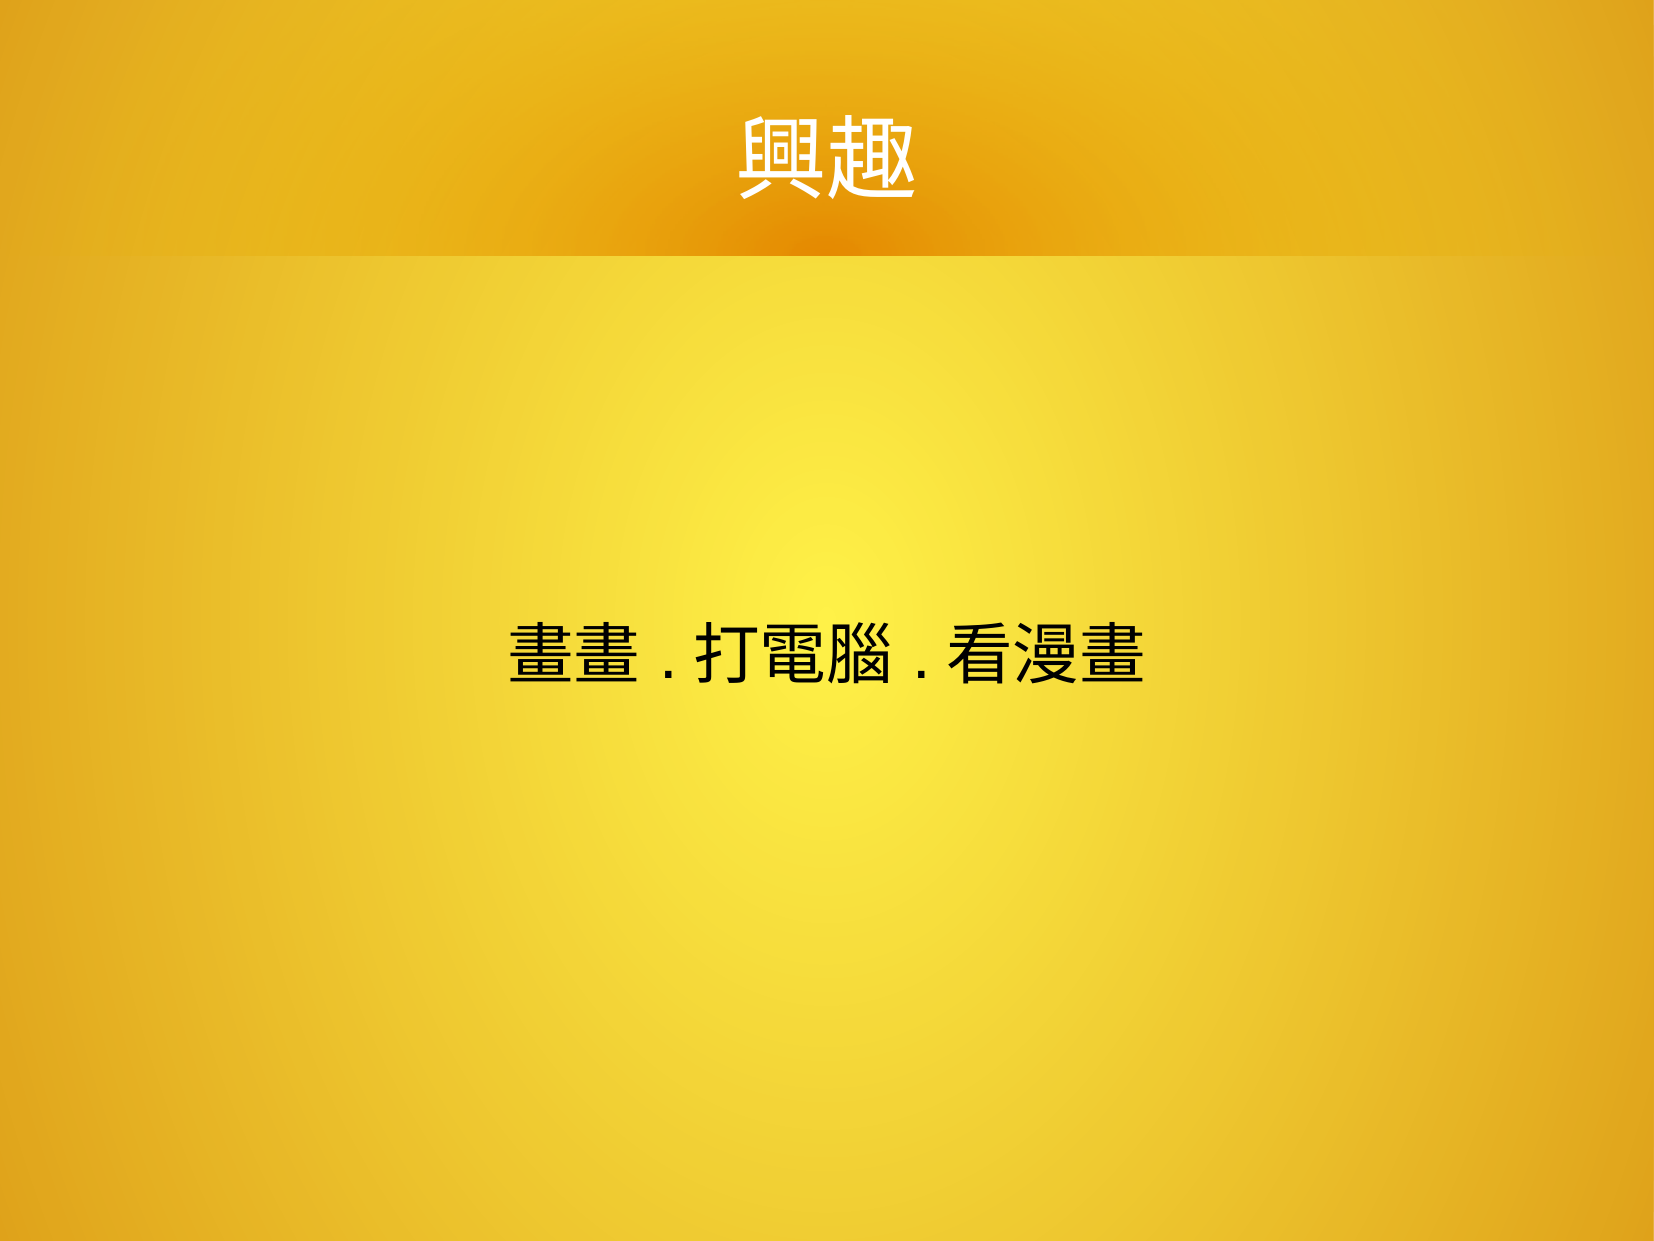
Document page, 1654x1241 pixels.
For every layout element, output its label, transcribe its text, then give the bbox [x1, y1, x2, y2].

subtitle 畫畫.打電腦.看漫畫 [82, 290, 1571, 1010]
title 興趣 [82, 49, 1571, 257]
